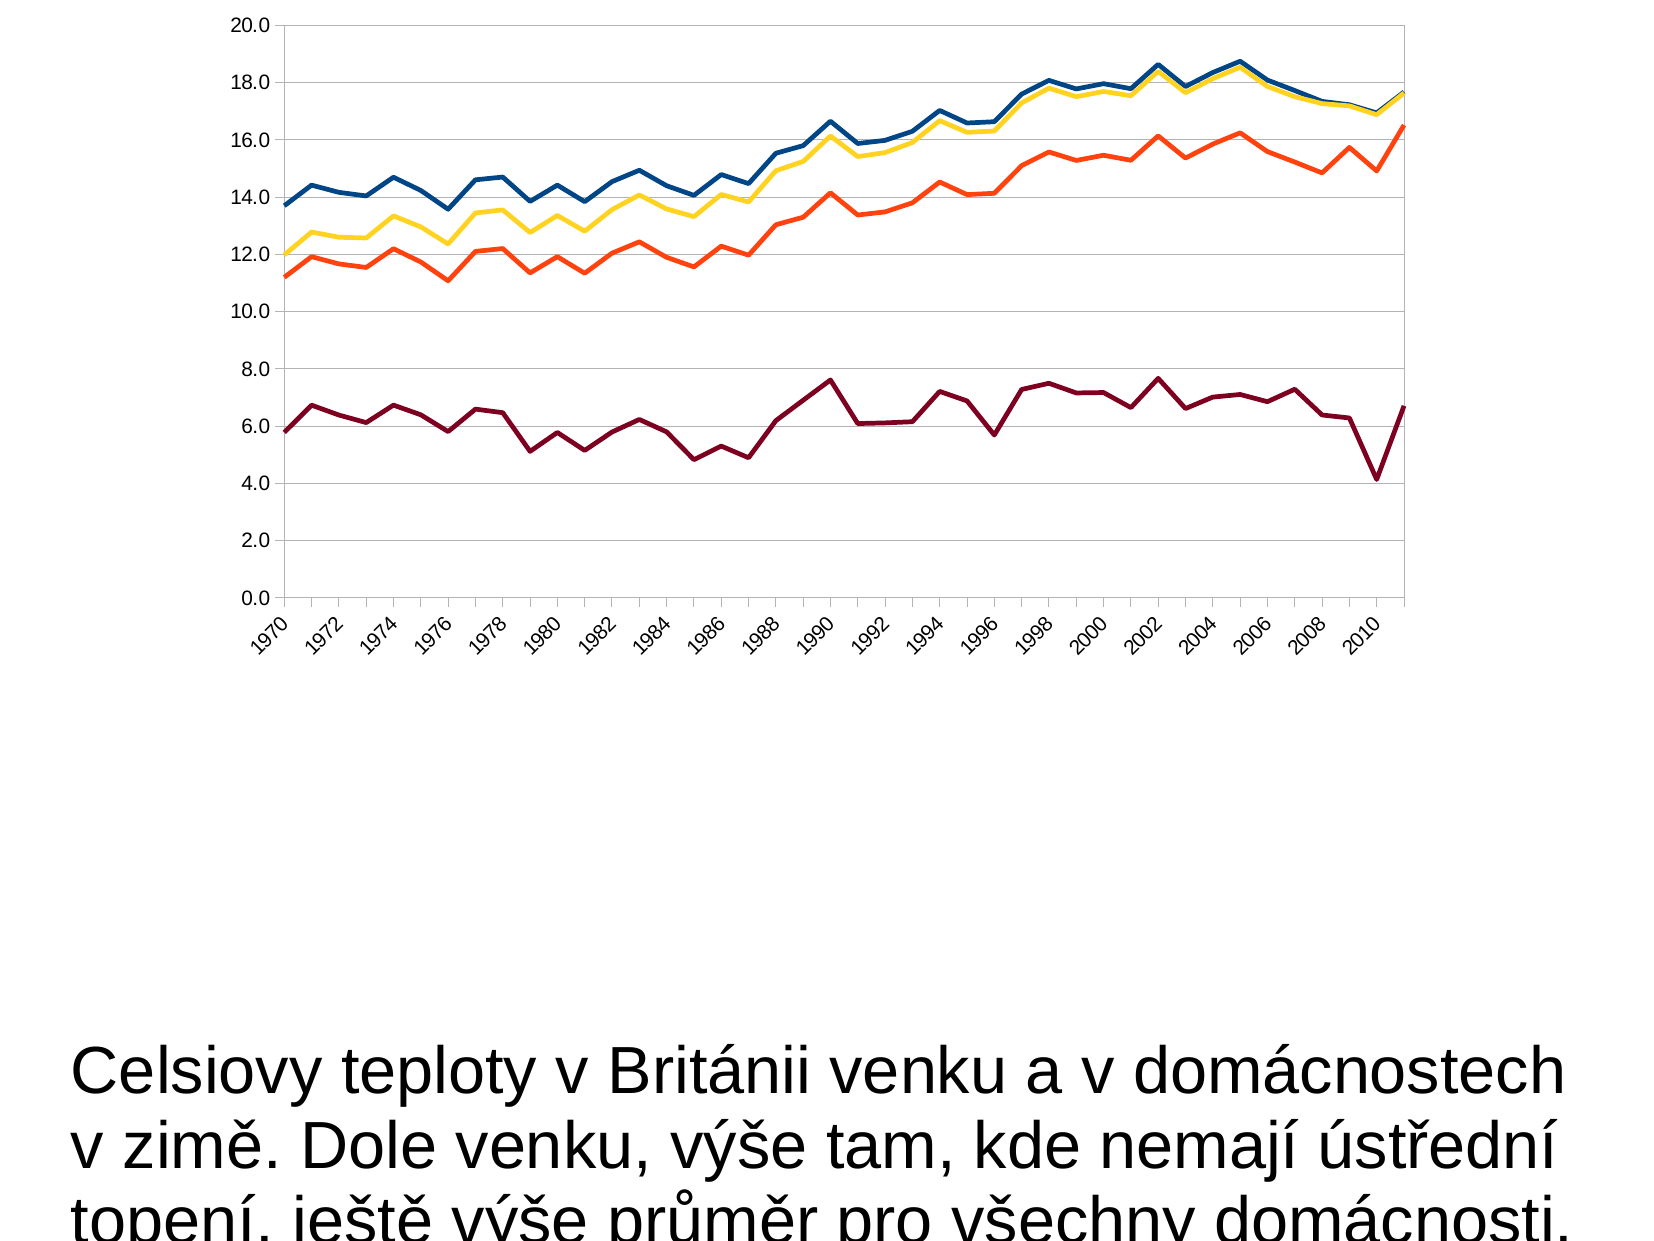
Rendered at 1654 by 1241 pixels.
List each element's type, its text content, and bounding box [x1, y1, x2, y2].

list Celsiovy teploty v Británii venku a v domácnostech v zimě. Dole venku, výše tam, kde nemají ústřední topení, ještě výše průměr pro všechny domácnosti, nahoře pro ty s ústředním topením, které v novém tisíciletí měli už téměř všichni. Zdroj (tabulka 3.06): https://assets.publishing.service.gov.uk/government/uploads/system/uploads/attachment_data/file/265666/all_ecuk_data_tables_in_terawatt_hours.xlsx Více viz http://amper.ped.muni.cz/pasiv/standardy/kTeplotam_zimnich_interieru.pdf a odkazy odtud. [70, 1, 1607, 1241]
chart [188, 11, 1430, 710]
